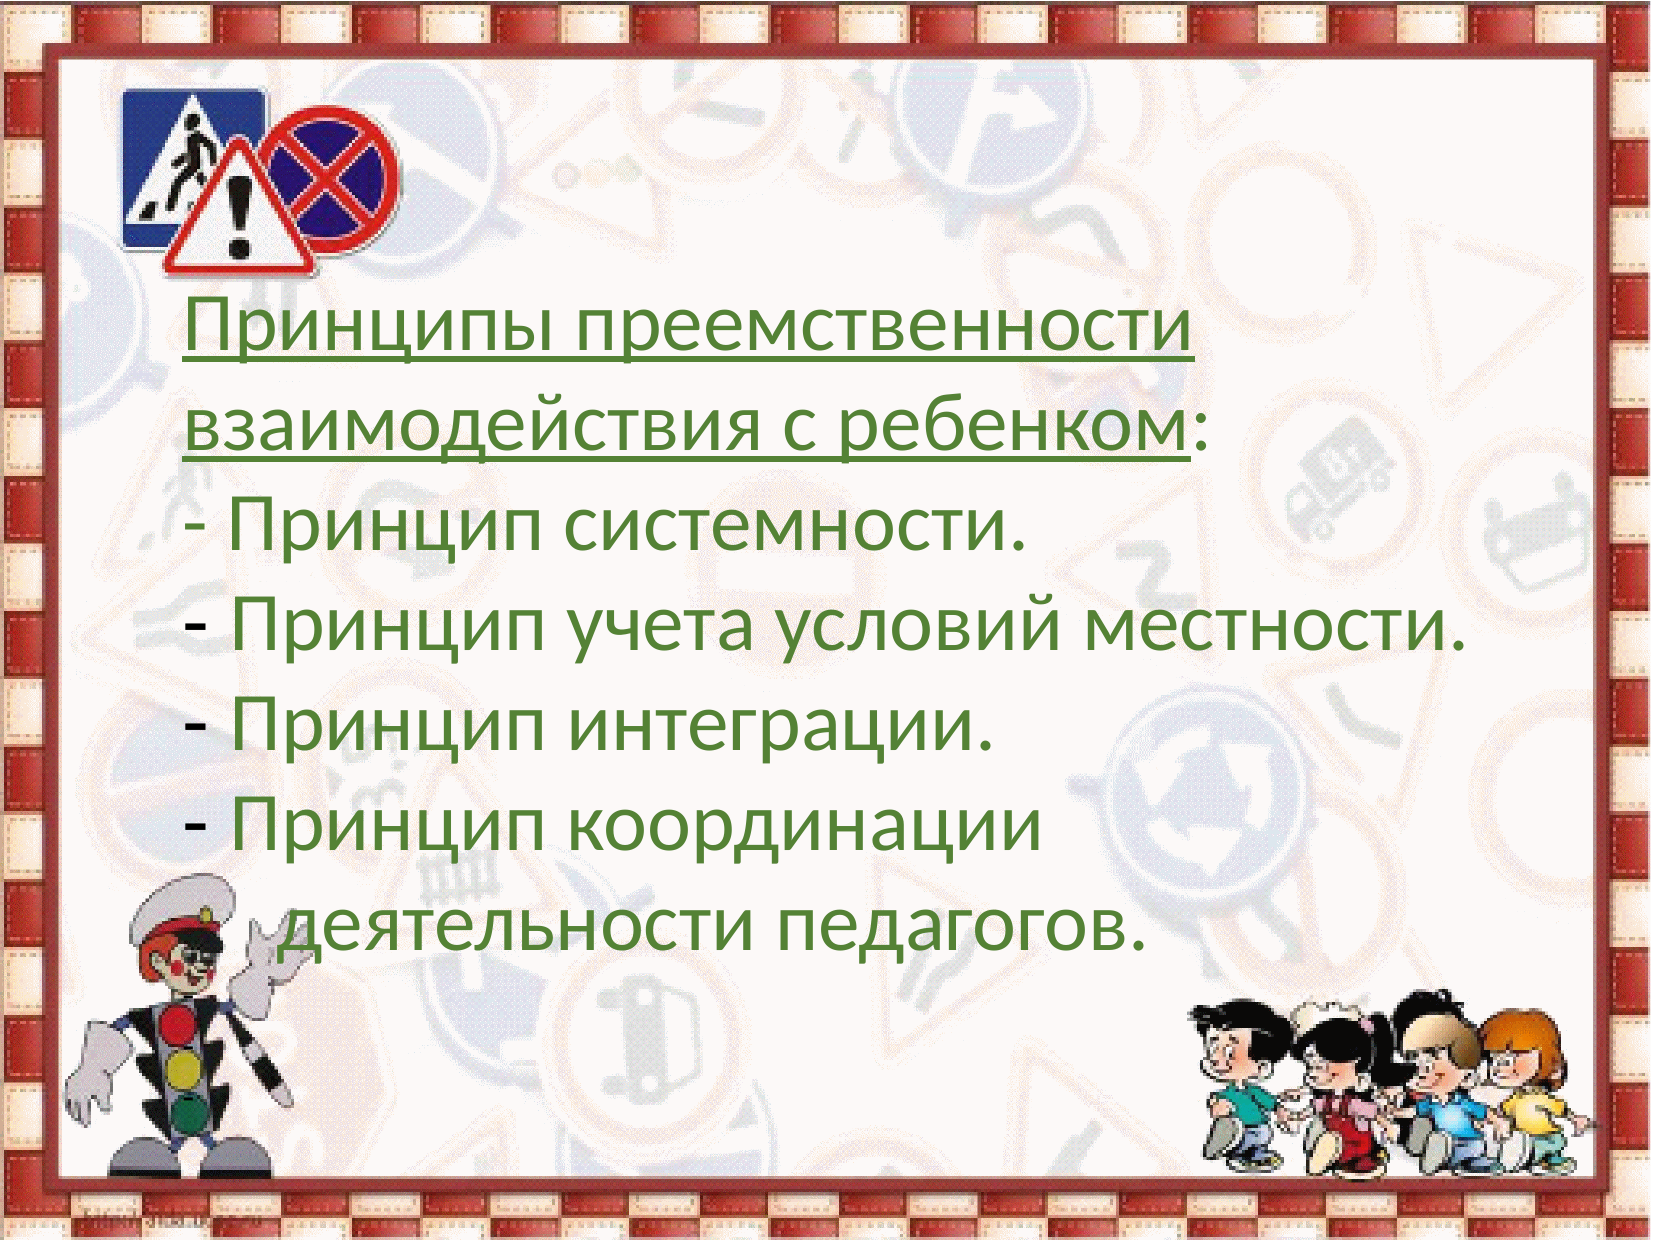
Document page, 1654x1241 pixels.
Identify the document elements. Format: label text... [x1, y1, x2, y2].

text_box Принципы преемственности взаимодействия с ребенком: - Принцип системности. Принцип учета условий местности. Принцип интеграции. Принцип координации деятельности педагогов. [167, 260, 1522, 1173]
picture [0, 1, 1651, 1241]
